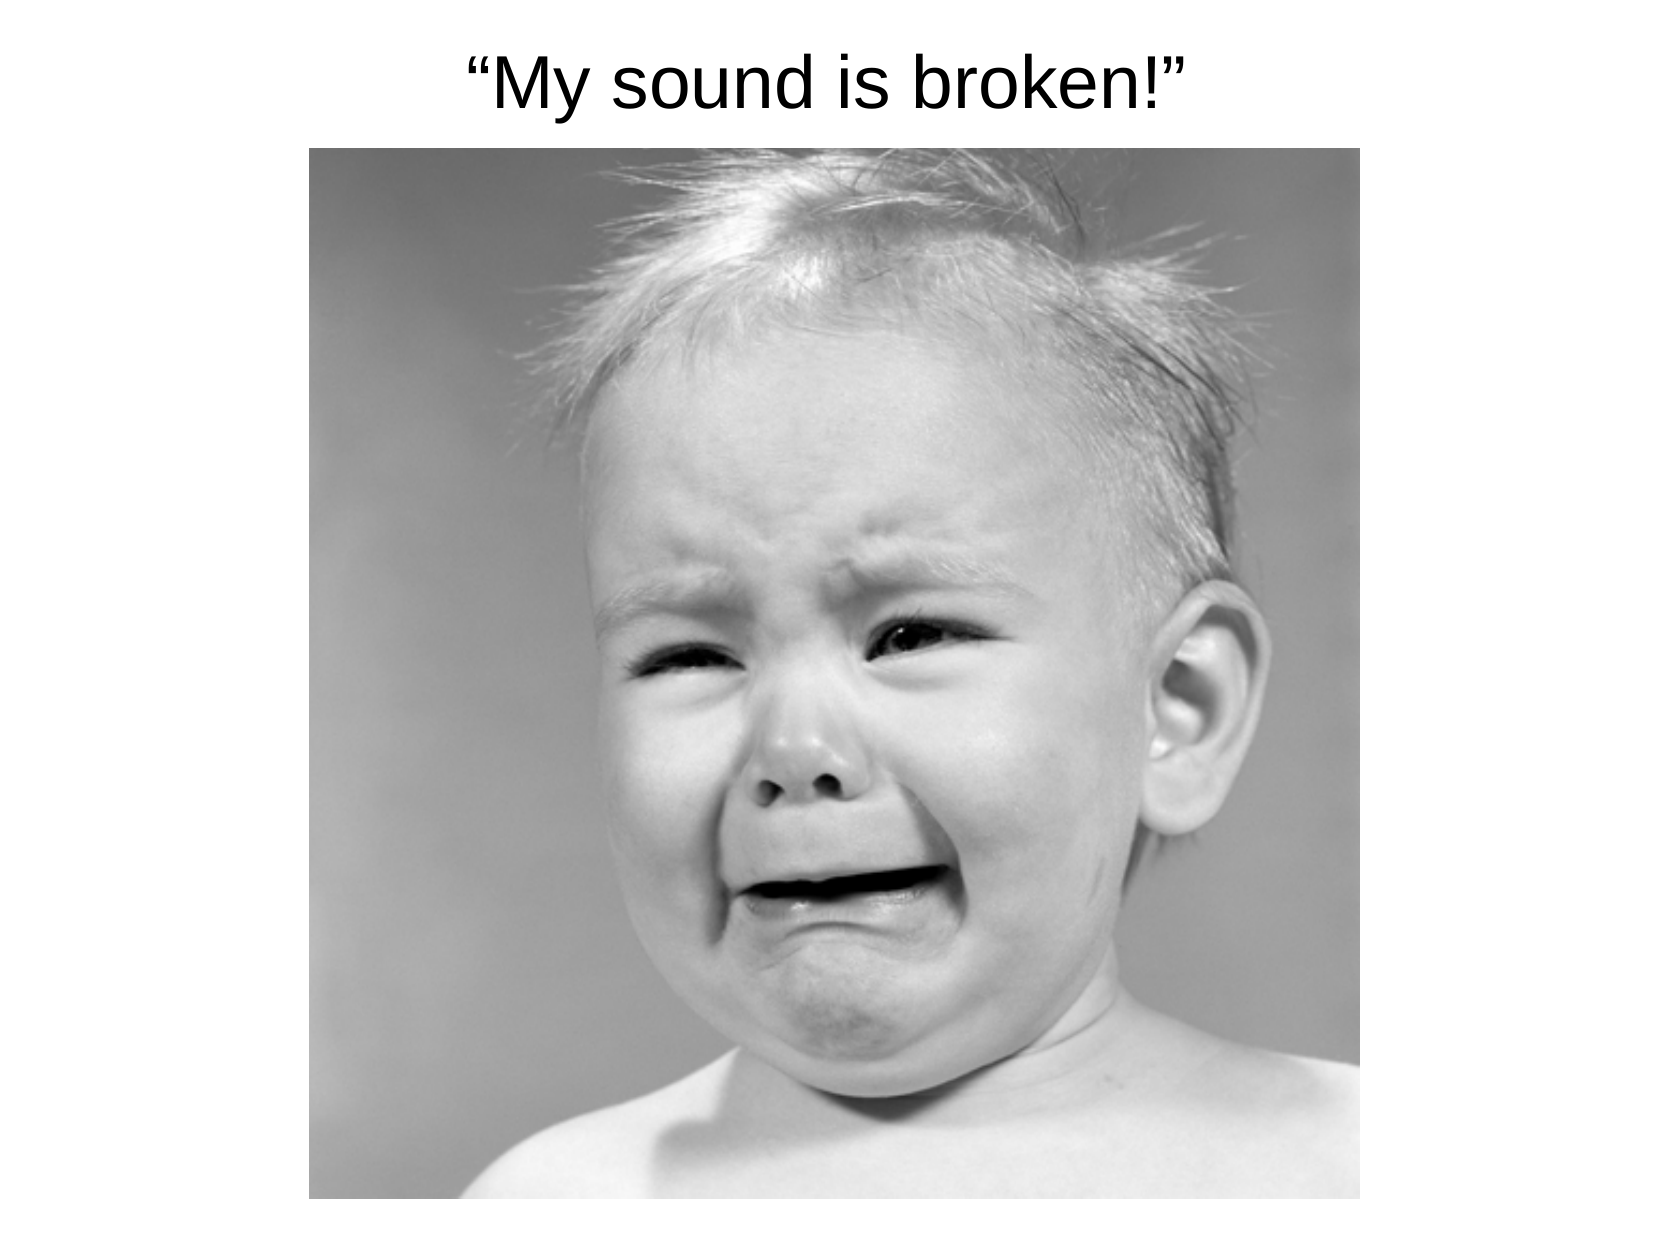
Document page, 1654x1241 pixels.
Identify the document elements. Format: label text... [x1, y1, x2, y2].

picture [309, 186, 1360, 1199]
title “My sound is broken!” [82, 0, 1571, 186]
